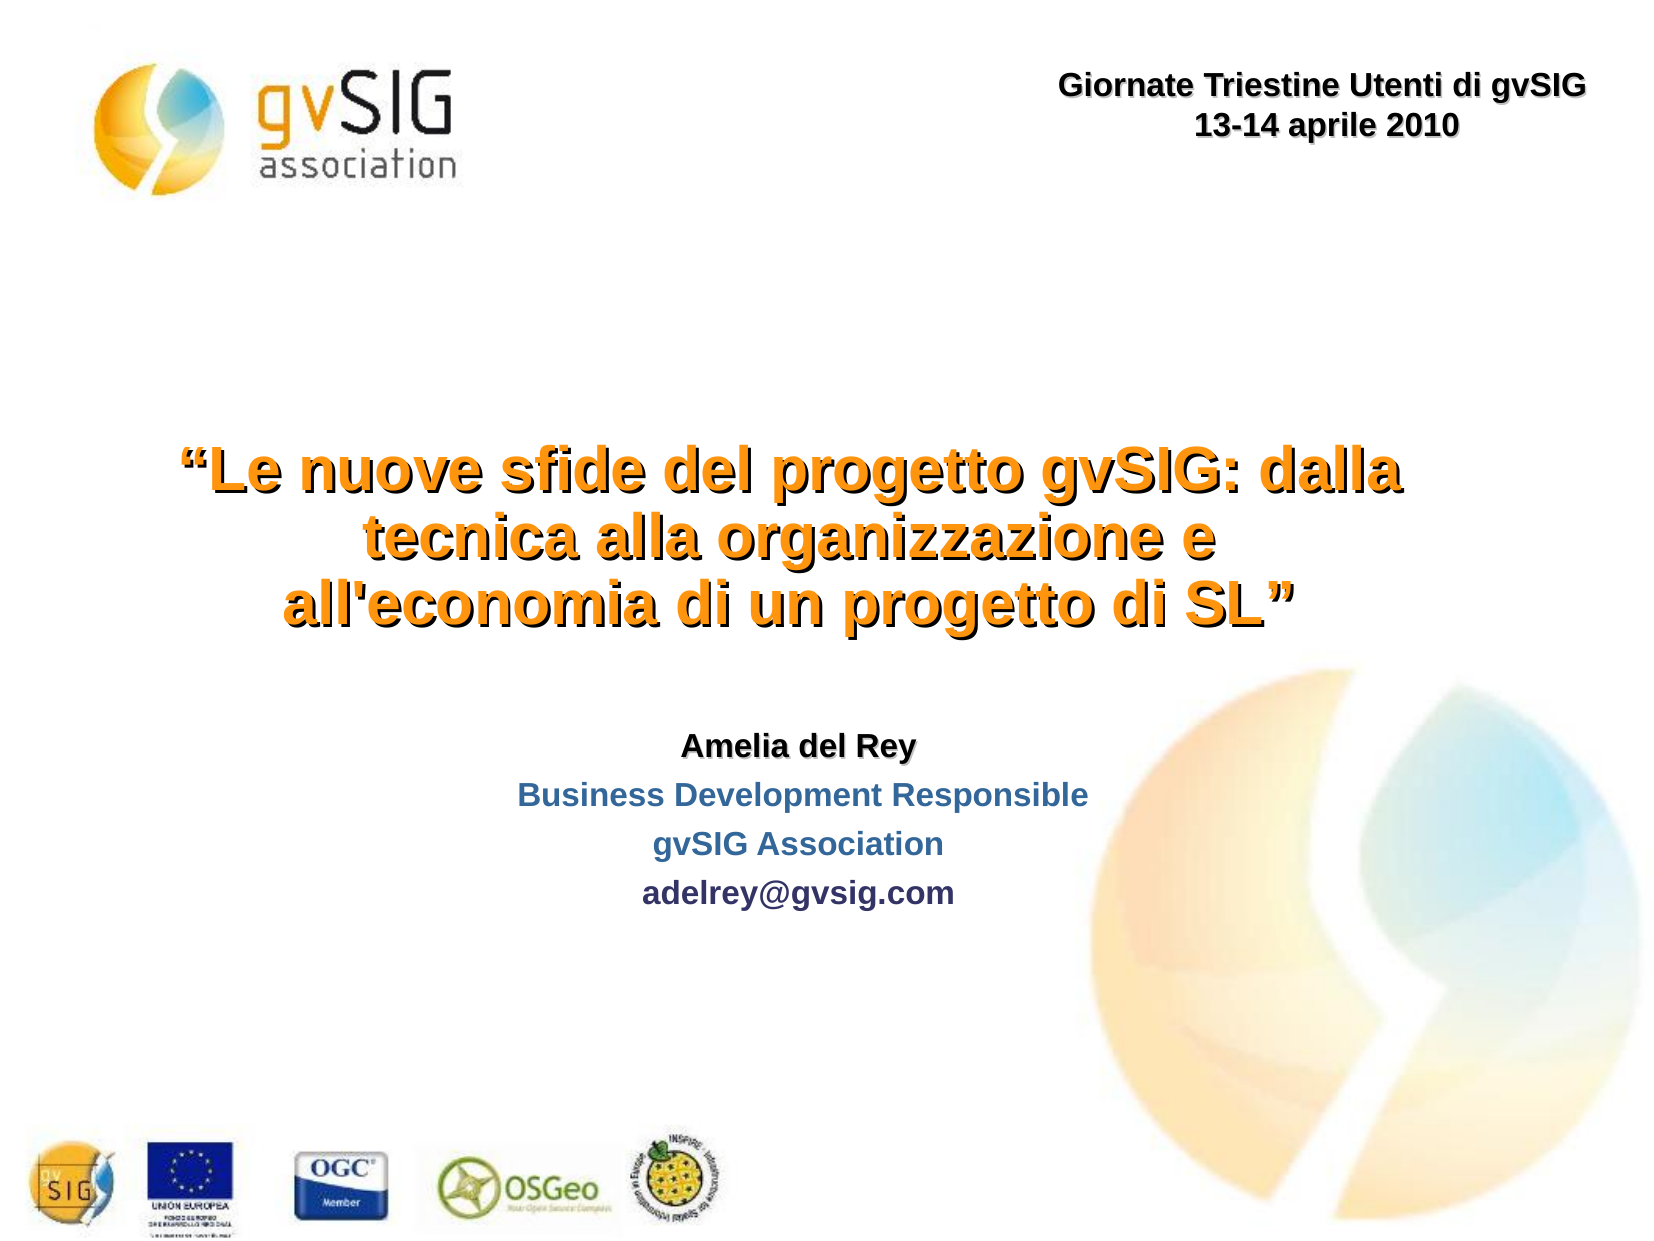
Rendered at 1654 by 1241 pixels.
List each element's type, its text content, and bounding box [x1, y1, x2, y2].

picture [1, 0, 1654, 1241]
text_box Amelia del Rey Business Development Responsible gvSIG Association adelrey@gvsig.com [445, 852, 1152, 976]
text_box “Le nuove sfide del progetto gvSIG: dalla tecnica alla organizzazione e all'economia di un progetto di SL” [162, 301, 1418, 852]
